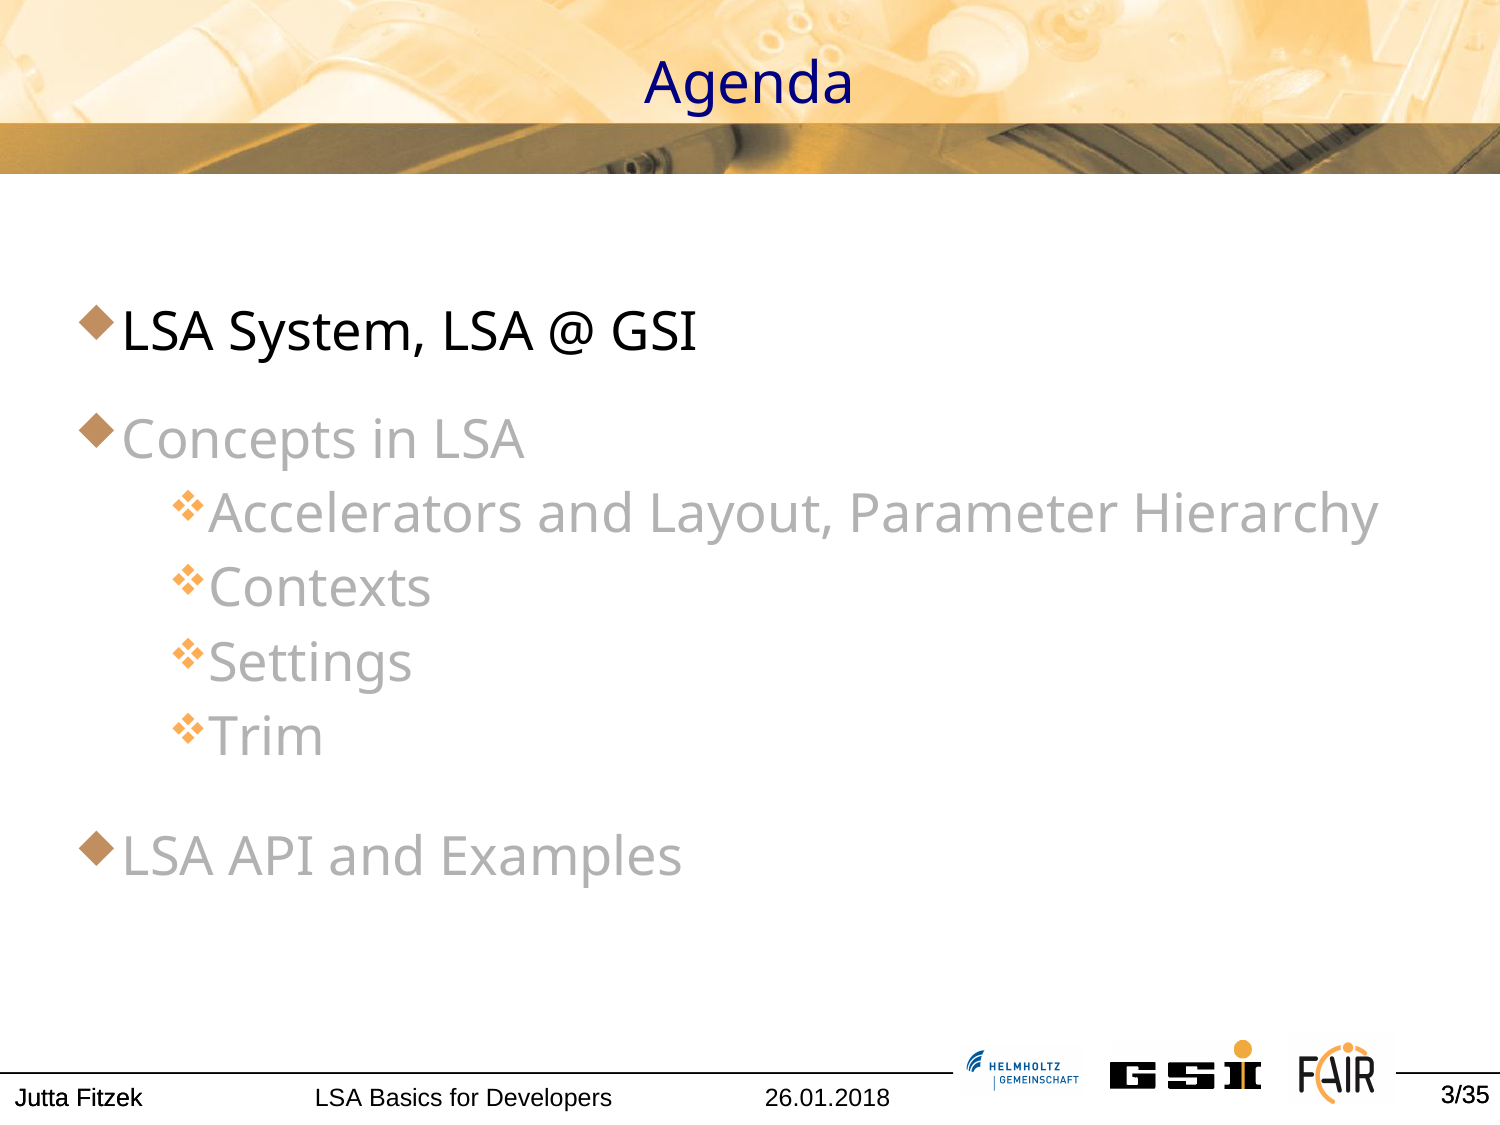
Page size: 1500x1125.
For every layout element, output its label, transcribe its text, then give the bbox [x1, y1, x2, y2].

picture [1287, 1034, 1396, 1106]
picture [960, 1046, 1084, 1095]
list LSA System, LSA @ GSI Concepts in LSA Accelerators and Layout, Parameter Hierarchy Contexts Settings Trim LSA API and Examples [75, 263, 1425, 1006]
title Agenda [75, 0, 1425, 174]
picture [1110, 1040, 1261, 1089]
picture [0, 0, 1500, 175]
